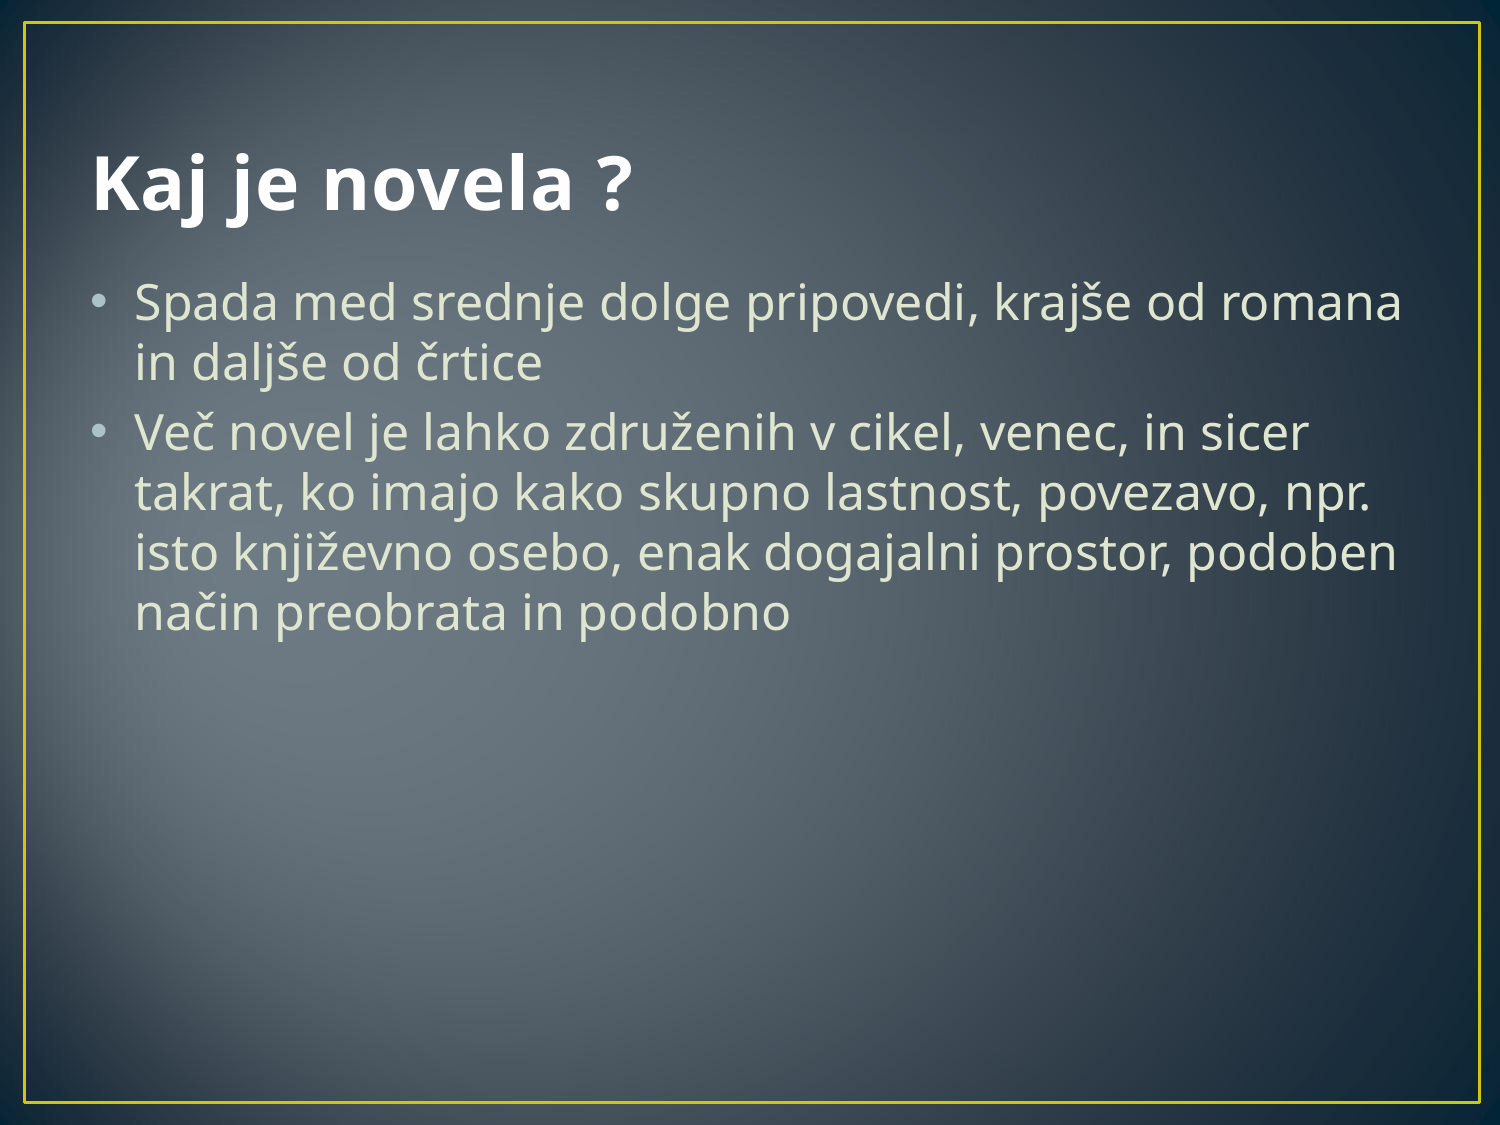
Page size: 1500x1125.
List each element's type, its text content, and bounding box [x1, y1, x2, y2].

title Kaj je novela ? [75, 45, 1425, 233]
picture [0, 0, 1500, 1125]
list Spada med srednje dolge pripovedi, krajše od romana in daljše od črtice Več novel je lahko združenih v cikel, venec, in sicer takrat, ko imajo kako skupno lastnost, povezavo, npr. isto književno osebo, enak dogajalni prostor, podoben način preobrata in podobno [75, 262, 1425, 1005]
